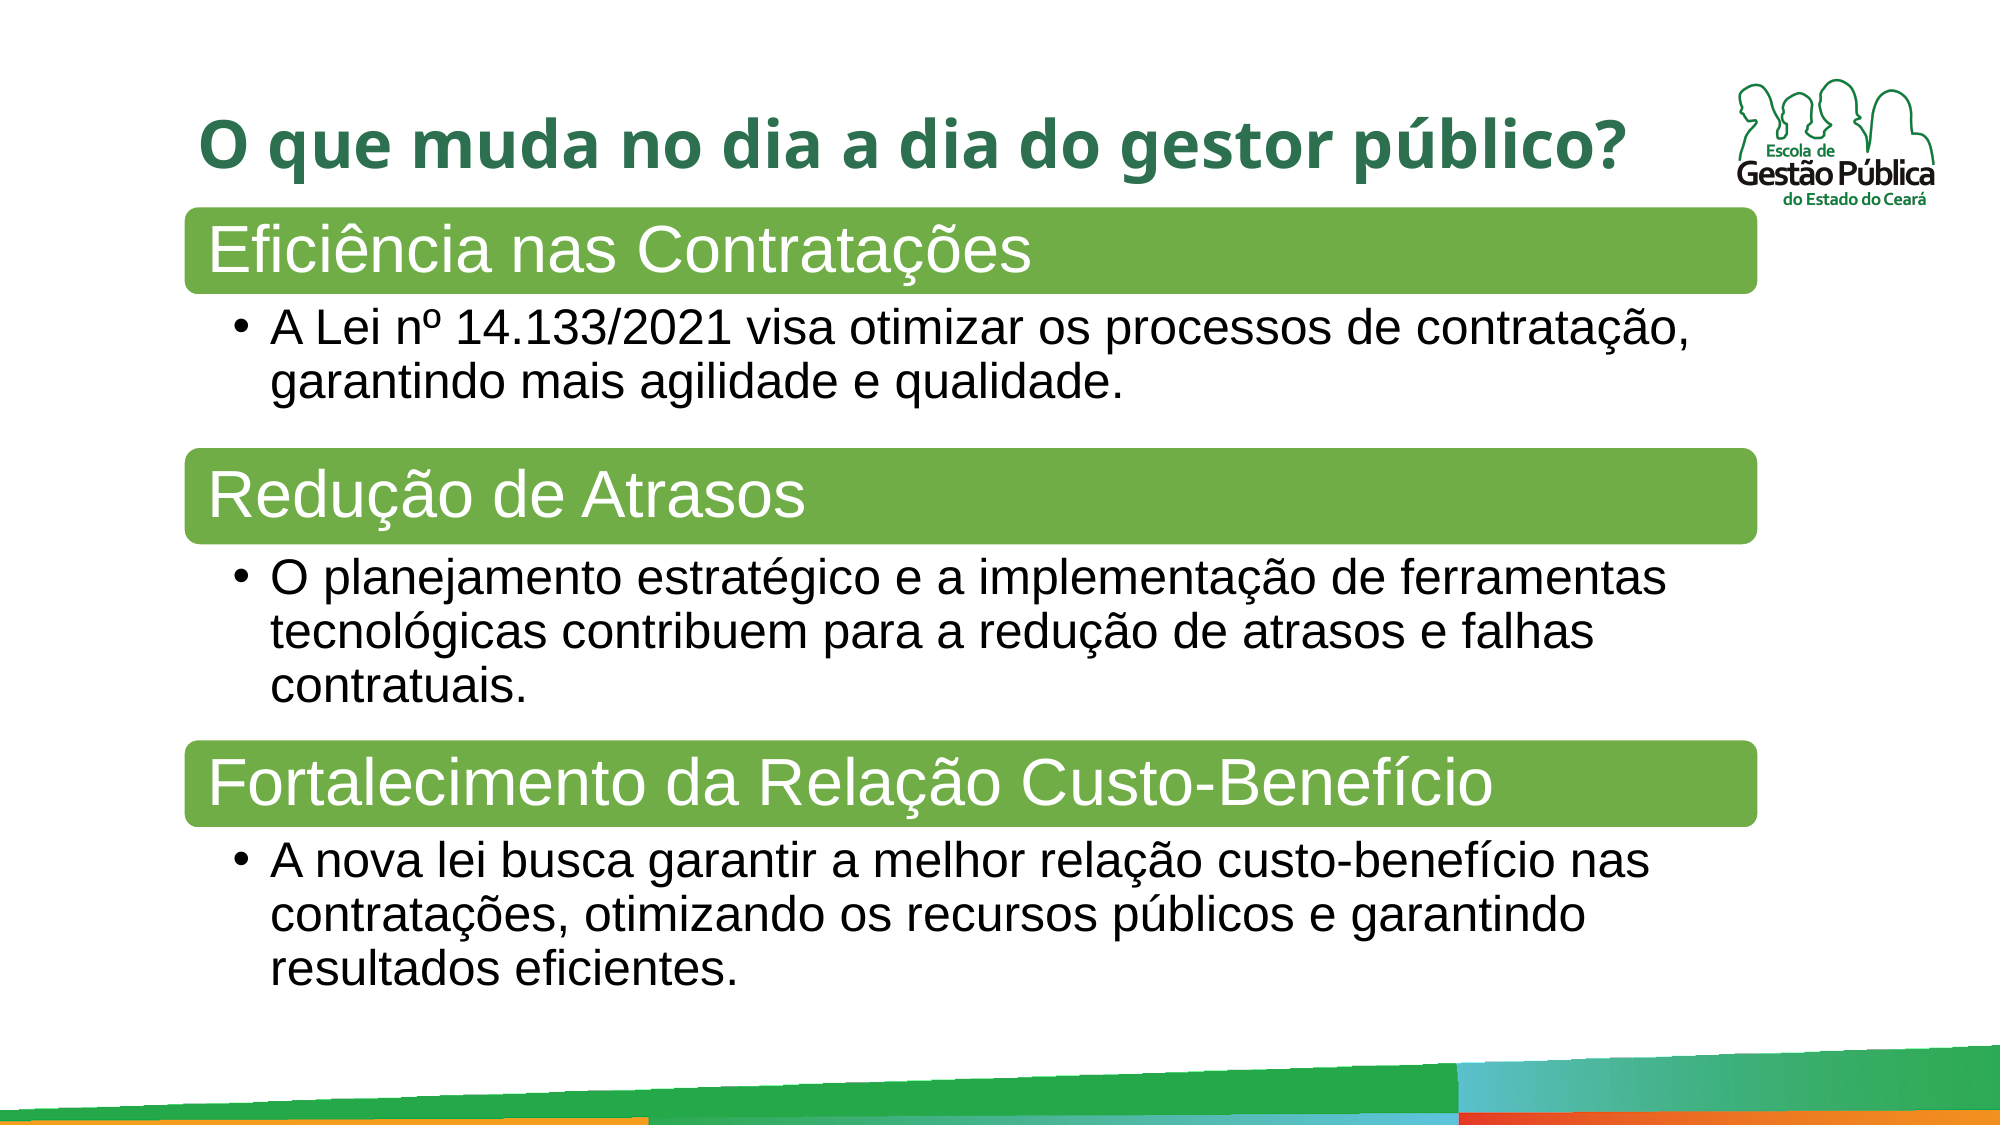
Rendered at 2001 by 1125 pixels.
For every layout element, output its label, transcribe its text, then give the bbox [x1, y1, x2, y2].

text_box [187, 292, 1755, 296]
text_box [187, 738, 1755, 742]
text_box [188, 542, 1754, 546]
text_box [187, 825, 1755, 829]
text_box O planejamento estratégico e a implementação de ferramentas tecnológicas contribuem para a redução de atrasos e falhas contratuais. [182, 546, 1760, 739]
text_box Fortalecimento da Relação Custo-Benefício [186, 742, 1756, 825]
text_box [187, 205, 1725, 209]
text_box A nova lei busca garantir a melhor relação custo-benefício nas contratações, otimizando os recursos públicos e garantindo resultados eficientes. [182, 829, 1760, 968]
picture [0, 1045, 2000, 1125]
text_box A Lei nº 14.133/2021 visa otimizar os processos de contratação, garantindo mais agilidade e qualidade. [182, 296, 1760, 446]
text_box [182, 210, 186, 291]
picture [1725, 31, 1947, 253]
text_box Eficiência nas Contratações [186, 209, 1756, 292]
text_box [1755, 451, 1760, 541]
text_box Redução de Atrasos [187, 450, 1755, 542]
text_box [182, 451, 187, 541]
text_box [1756, 744, 1760, 824]
text_box [1756, 253, 1760, 291]
text_box [182, 743, 186, 824]
text_box [188, 445, 1754, 450]
text_box O que muda no dia a dia do gestor público? [182, 94, 1684, 190]
